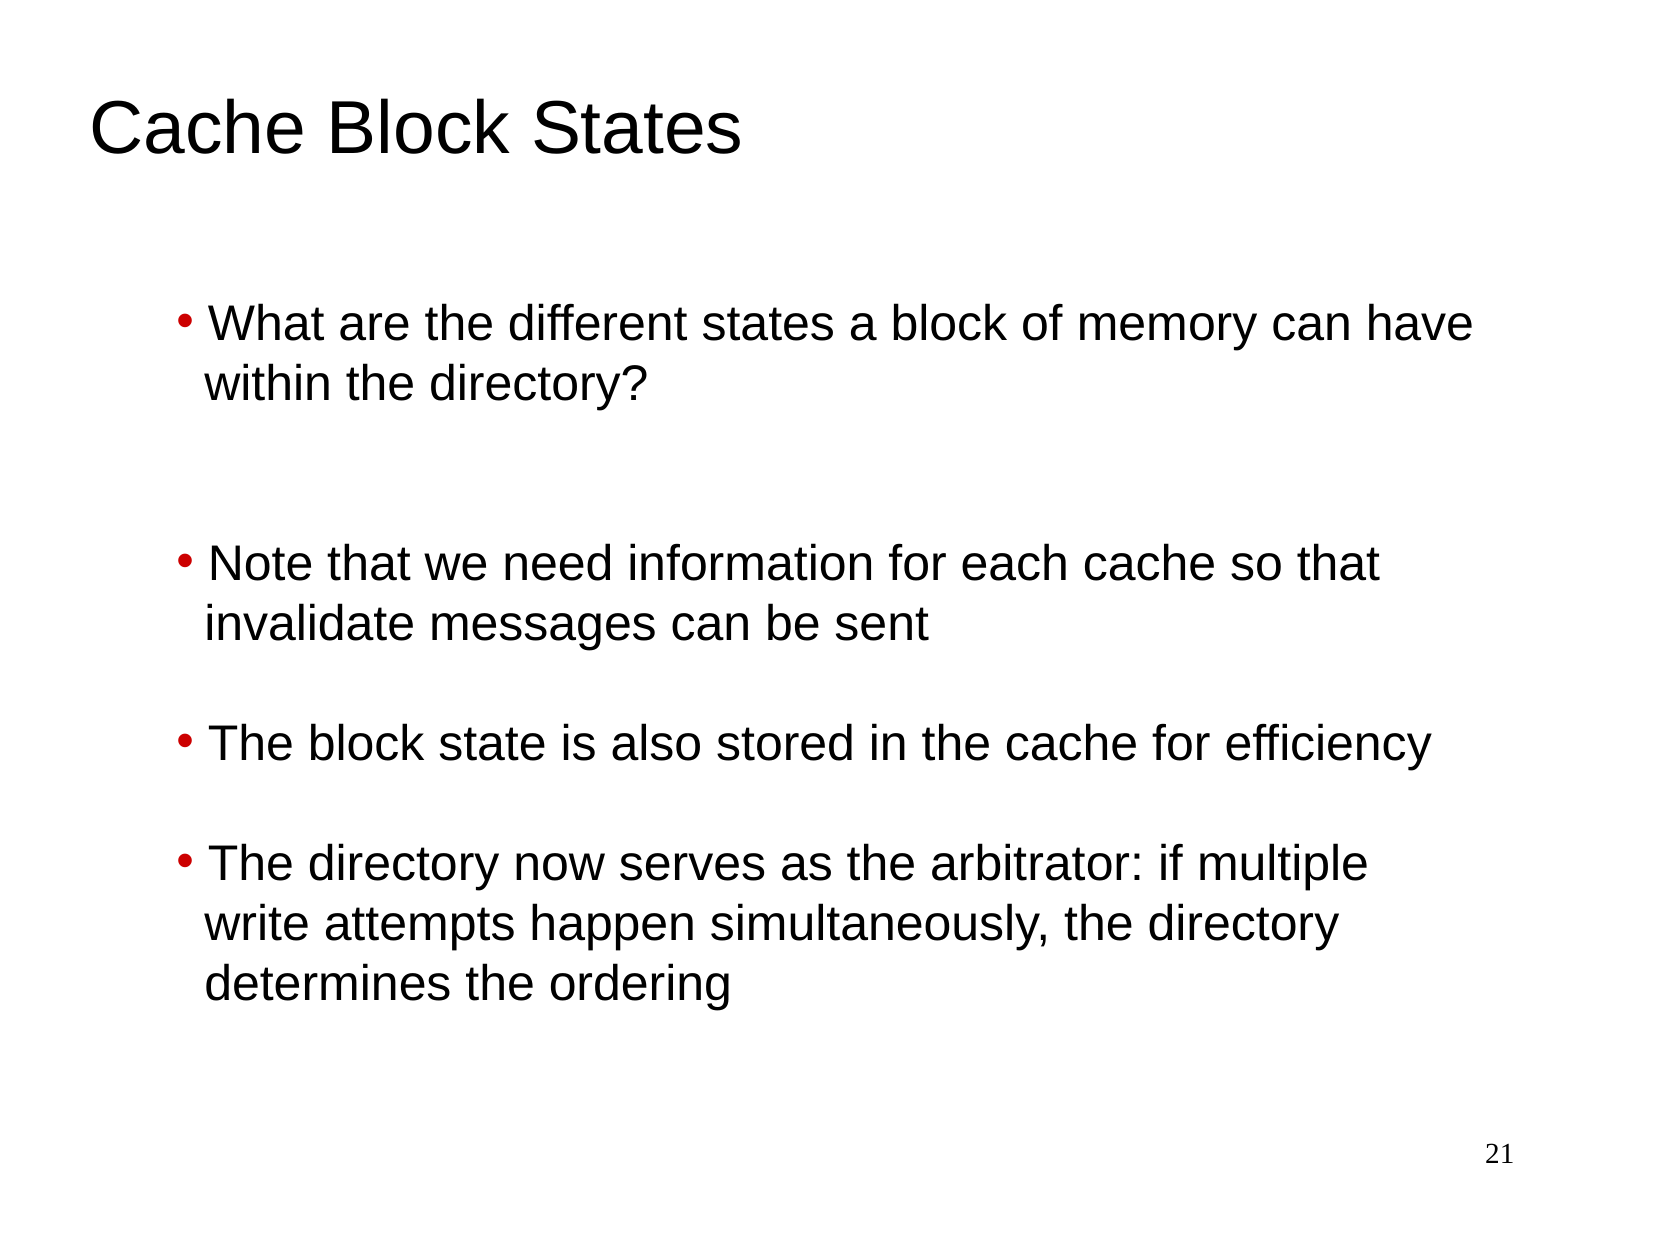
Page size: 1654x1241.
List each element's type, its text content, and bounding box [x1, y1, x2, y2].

text_box Cache Block States [74, 71, 759, 177]
text_box What are the different states a block of memory can have within the directory? Note that we need information for each cache so that invalidate messages can be sent The block state is also stored in the cache for efficiency The directory now serves as the arbitrator: if multiple write attempts happen simultaneously, the directory determines the ordering [161, 282, 1491, 1019]
text_box <number> [1184, 1129, 1530, 1213]
